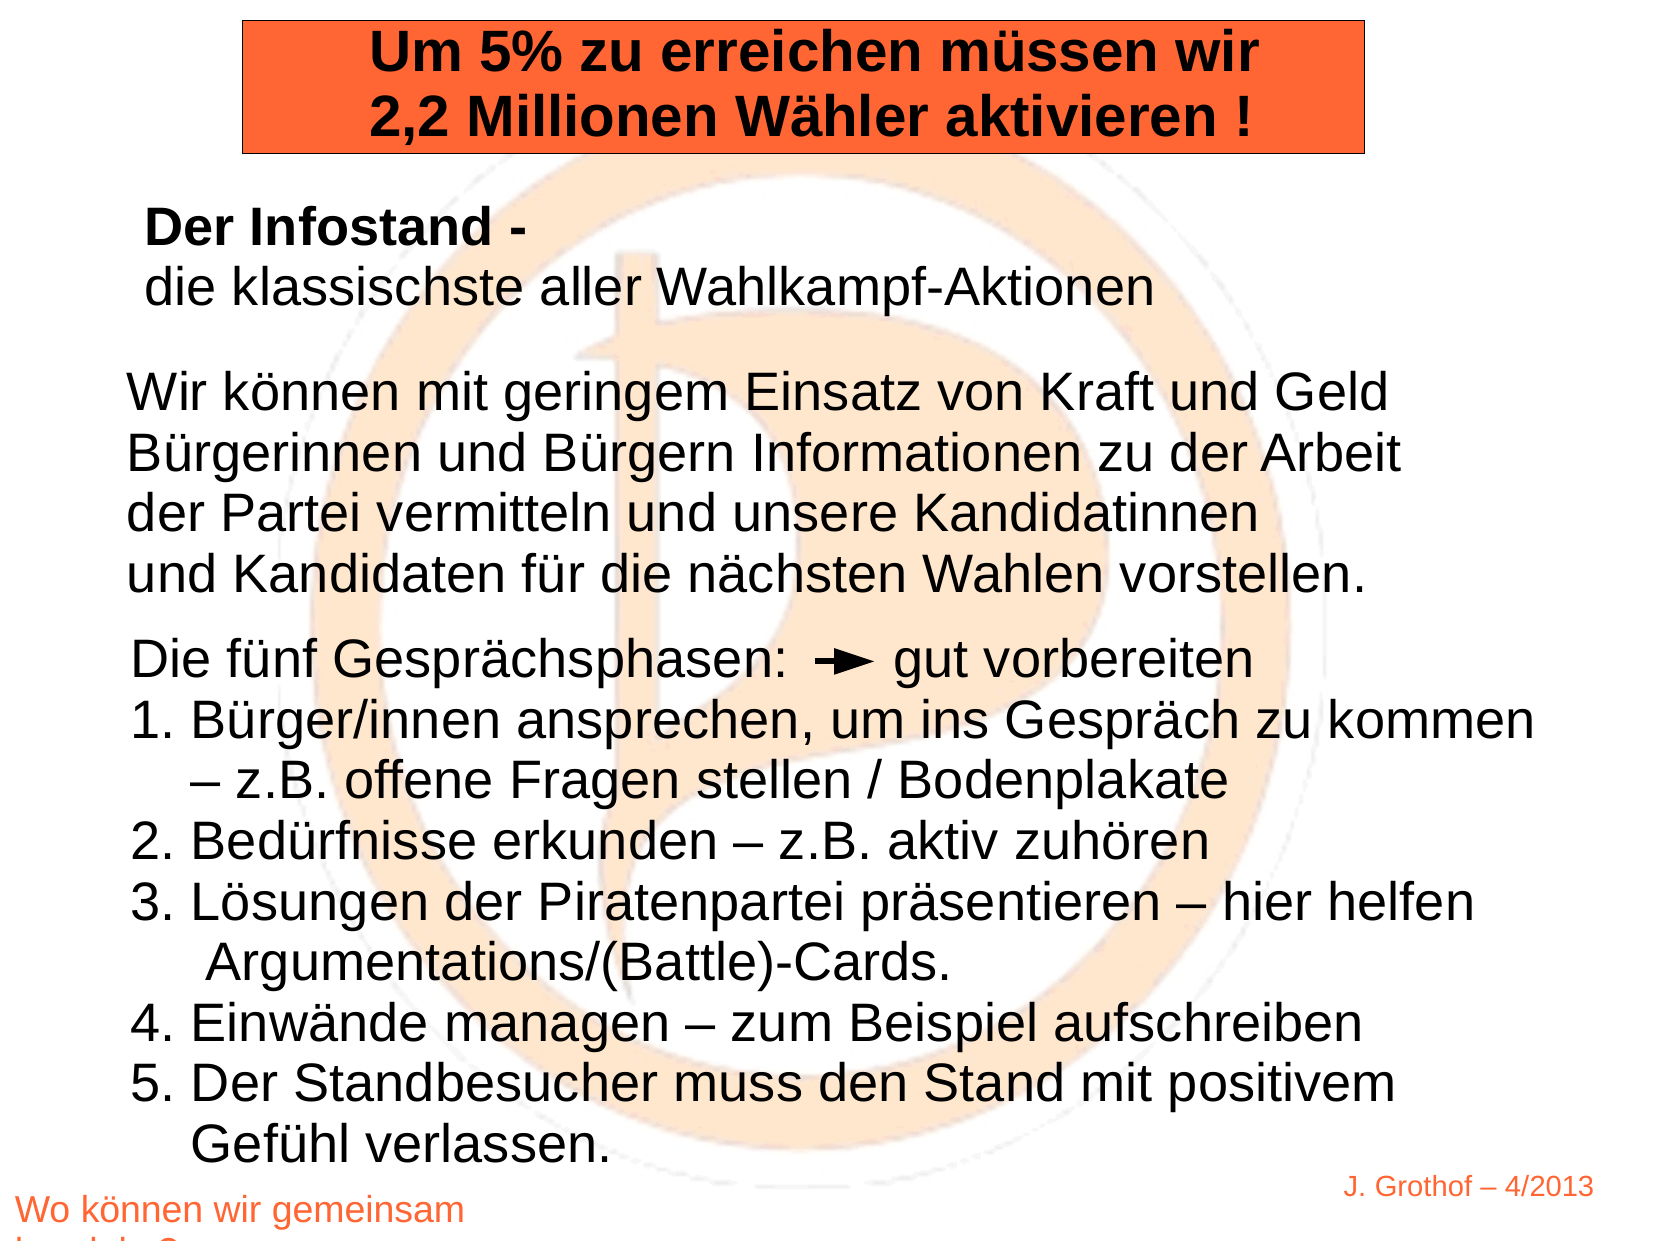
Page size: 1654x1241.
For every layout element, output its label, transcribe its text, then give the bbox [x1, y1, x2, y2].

text_box Um 5% zu erreichen müssen wir 2,2 Millionen Wähler aktivieren ! [354, 11, 1304, 160]
text_box [1304, 20, 1365, 154]
picture [1508, 1182, 1514, 1189]
picture [1451, 1182, 1459, 1194]
picture [1549, 1182, 1557, 1194]
text_box Der Infostand - die klassischste aller Wahlkampf-Aktionen [129, 188, 1258, 327]
text_box [242, 20, 354, 154]
text_box Wo können wir gemeinsam handeln ? [0, 1181, 654, 1239]
text_box Wir können mit geringem Einsatz von Kraft und Geld Bürgerinnen und Bürgern Informationen zu der Arbeit der Partei vermitteln und unsere Kandidatinnen und Kandidaten für die nächsten Wahlen vorstellen. [112, 354, 1483, 612]
picture [0, 0, 1654, 1241]
picture [1411, 1182, 1419, 1194]
text_box Die fünf Gesprächsphasen: gut vorbereiten 1. Bürger/innen ansprechen, um ins Gespräch zu kommen – z.B. offene Fragen stellen / Bodenplakate 2. Bedürfnisse erkunden – z.B. aktiv zuhören 3. Lösungen der Piratenpartei präsentieren – hier helfen Argumentations/(Battle)-Cards. 4. Einwände managen – zum Beispiel aufschreiben 5. Der Standbesucher muss den Stand mit positivem Gefühl verlassen. [115, 621, 1583, 1182]
